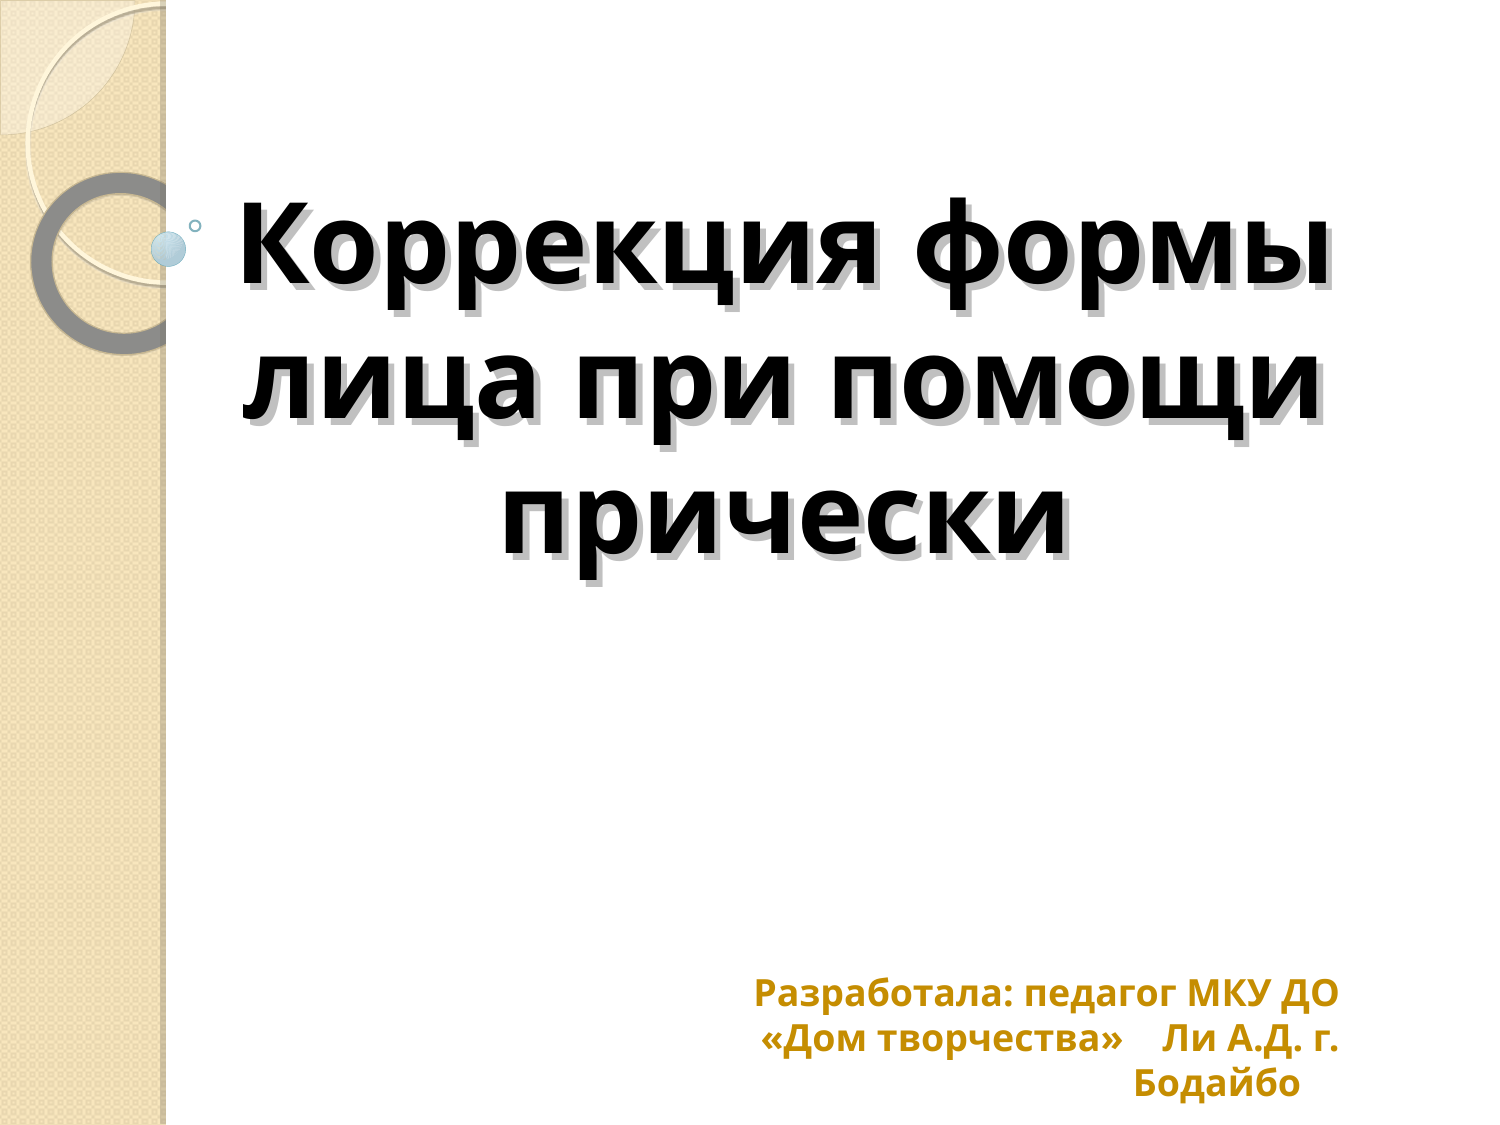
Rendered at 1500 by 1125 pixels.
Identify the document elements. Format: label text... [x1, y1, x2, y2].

text_box Коррекция формы лица при помощи прически [176, 164, 1395, 584]
text_box Разработала: педагог МКУ ДО «Дом творчества» Ли А.Д. г. Бодайбо [738, 960, 1430, 1067]
